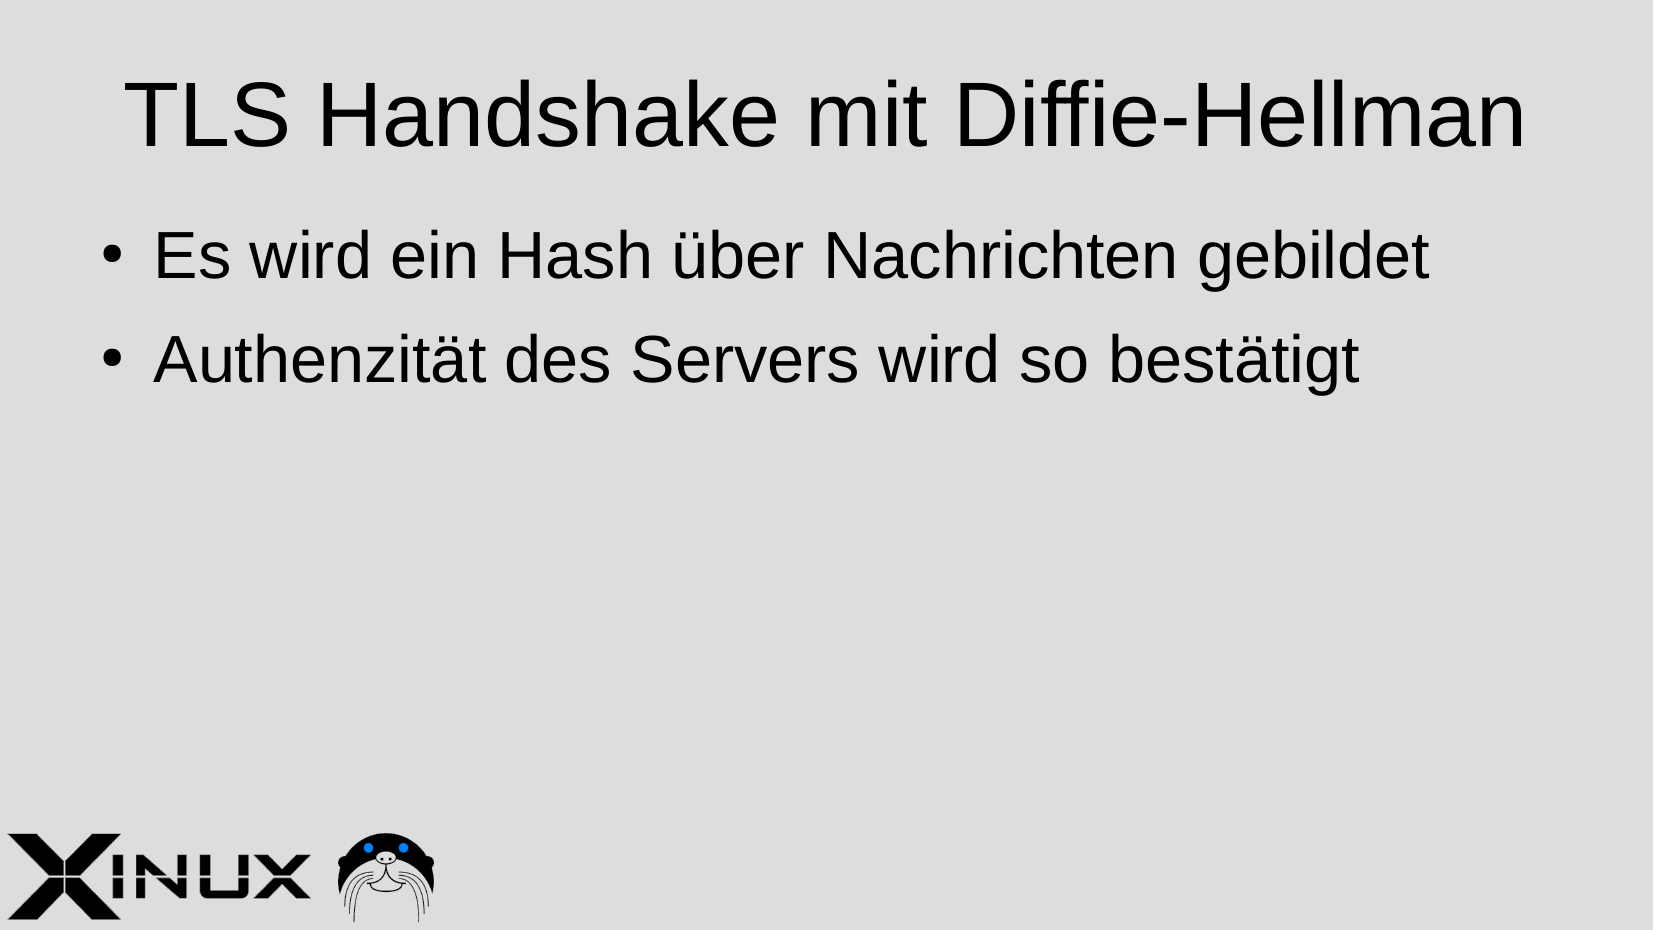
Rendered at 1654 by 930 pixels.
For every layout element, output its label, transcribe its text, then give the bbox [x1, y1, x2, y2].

picture [0, 824, 440, 929]
list Es wird ein Hash über Nachrichten gebildet Authenzität des Servers wird so bestätigt [82, 217, 1571, 757]
title TLS Handshake mit Diffie-Hellman [82, 37, 1571, 193]
